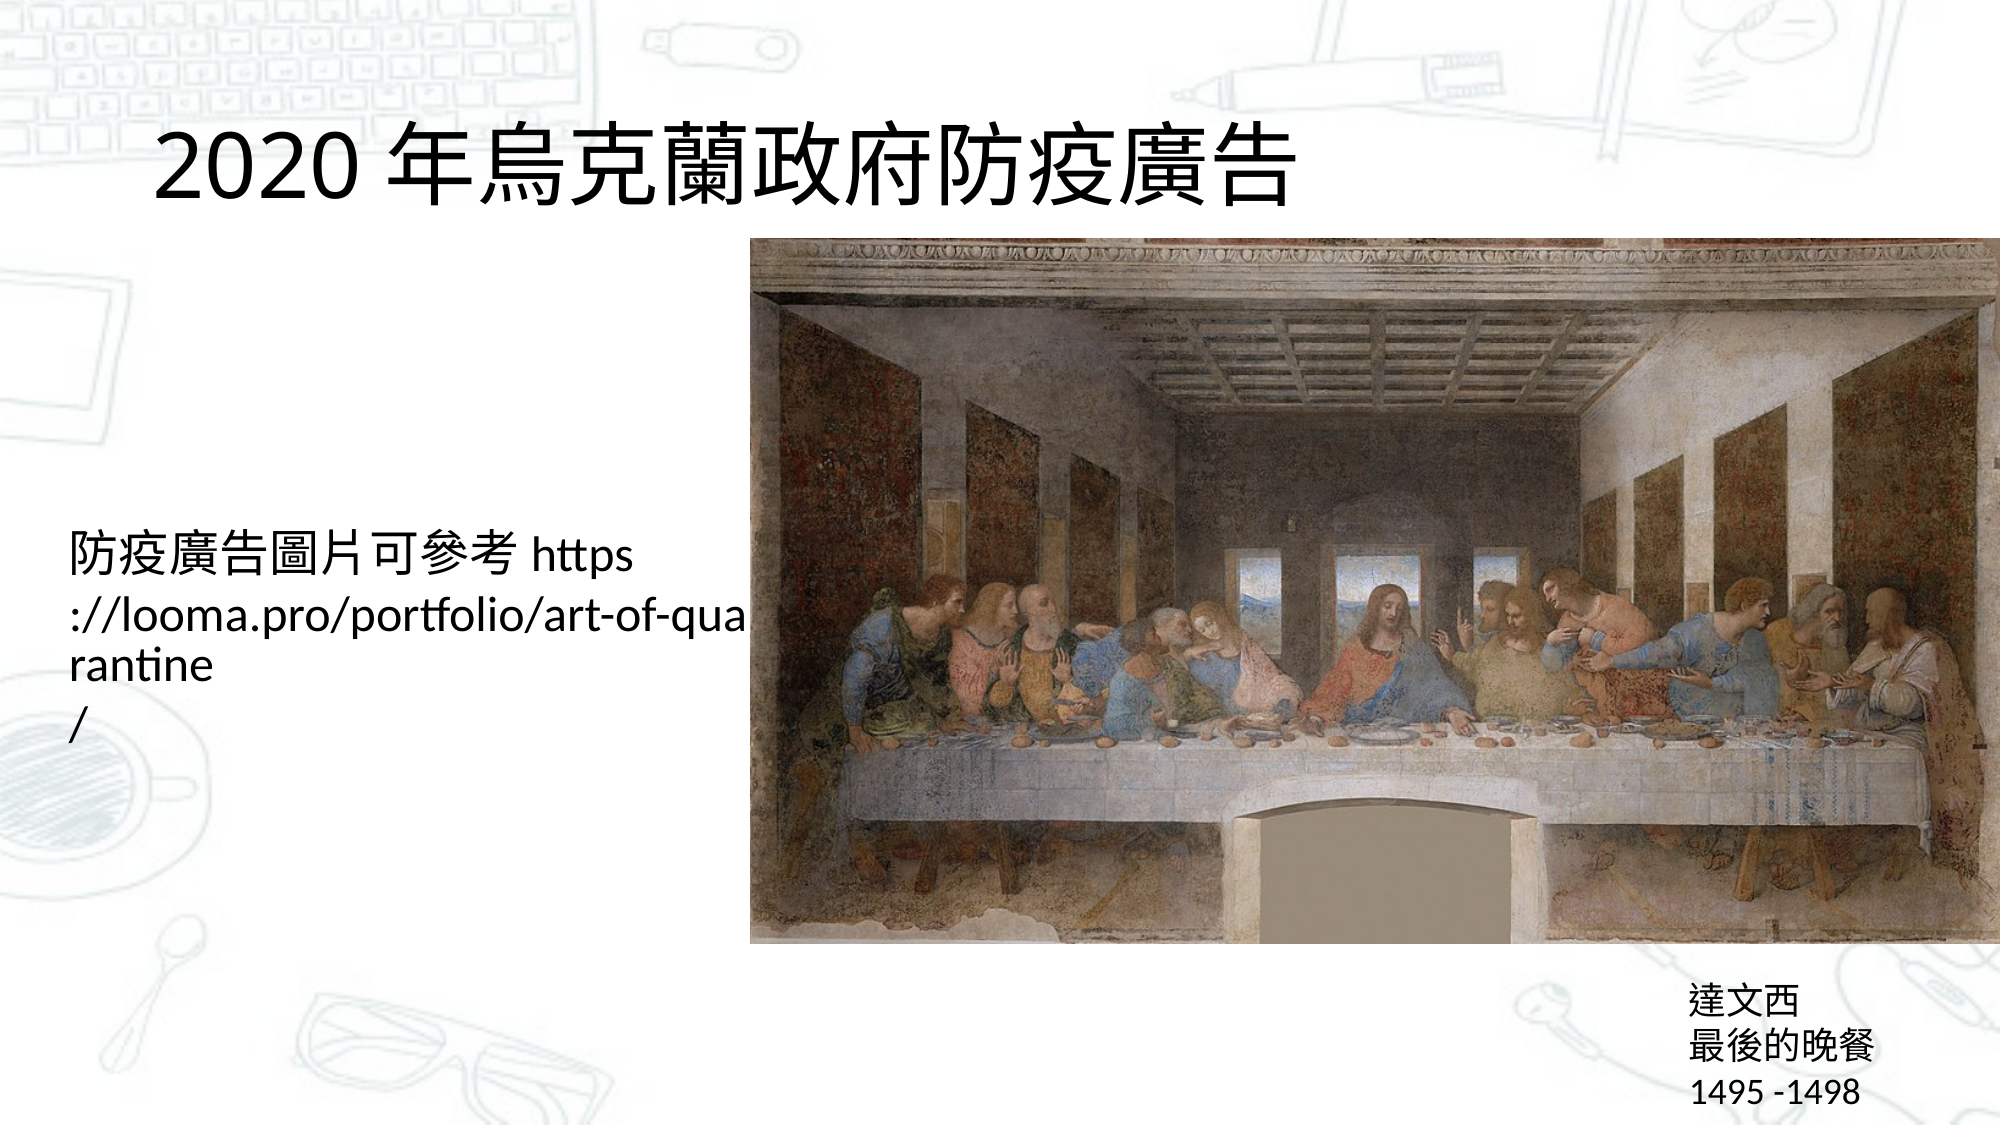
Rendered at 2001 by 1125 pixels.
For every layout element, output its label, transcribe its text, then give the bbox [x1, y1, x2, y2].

text_box 防疫廣告圖片可參考https://looma.pro/portfolio/art-of-quarantine/ [54, 514, 776, 709]
text_box 達文西 最後的晚餐 1495 -1498 [1674, 969, 1970, 1119]
picture [750, 239, 2000, 944]
title 2020年烏克蘭政府防疫廣告 [137, 59, 1863, 278]
